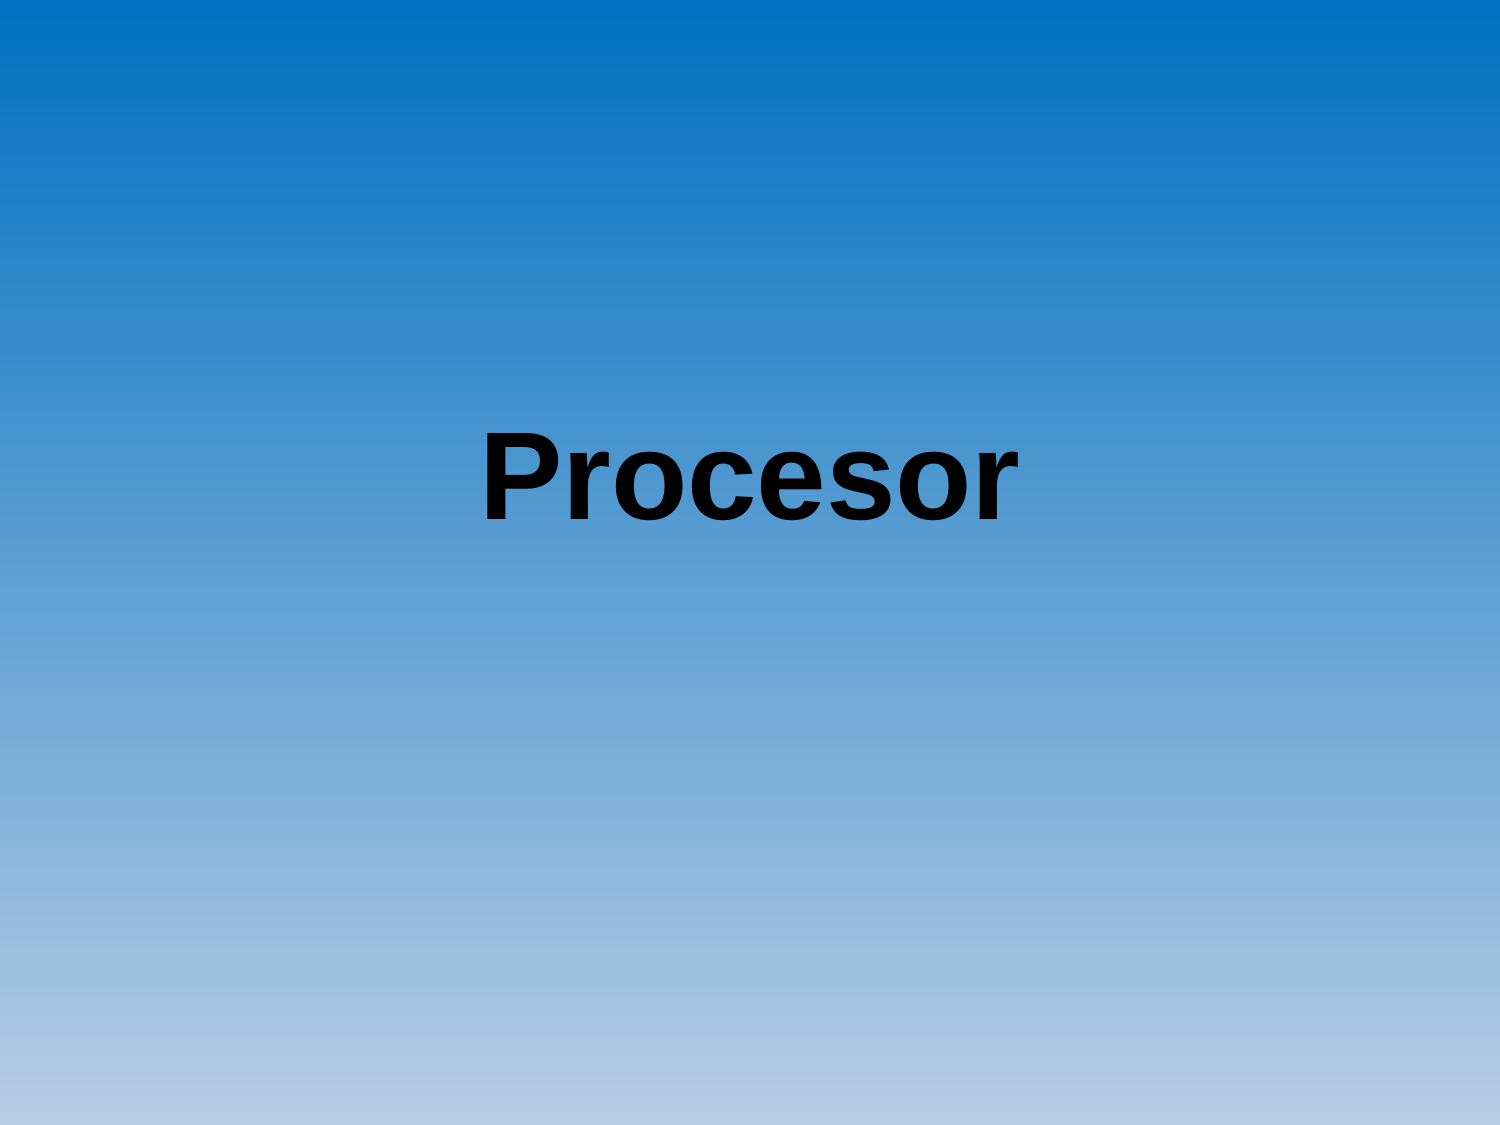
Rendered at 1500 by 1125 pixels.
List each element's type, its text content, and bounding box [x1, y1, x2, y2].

title Procesor [112, 349, 1388, 591]
